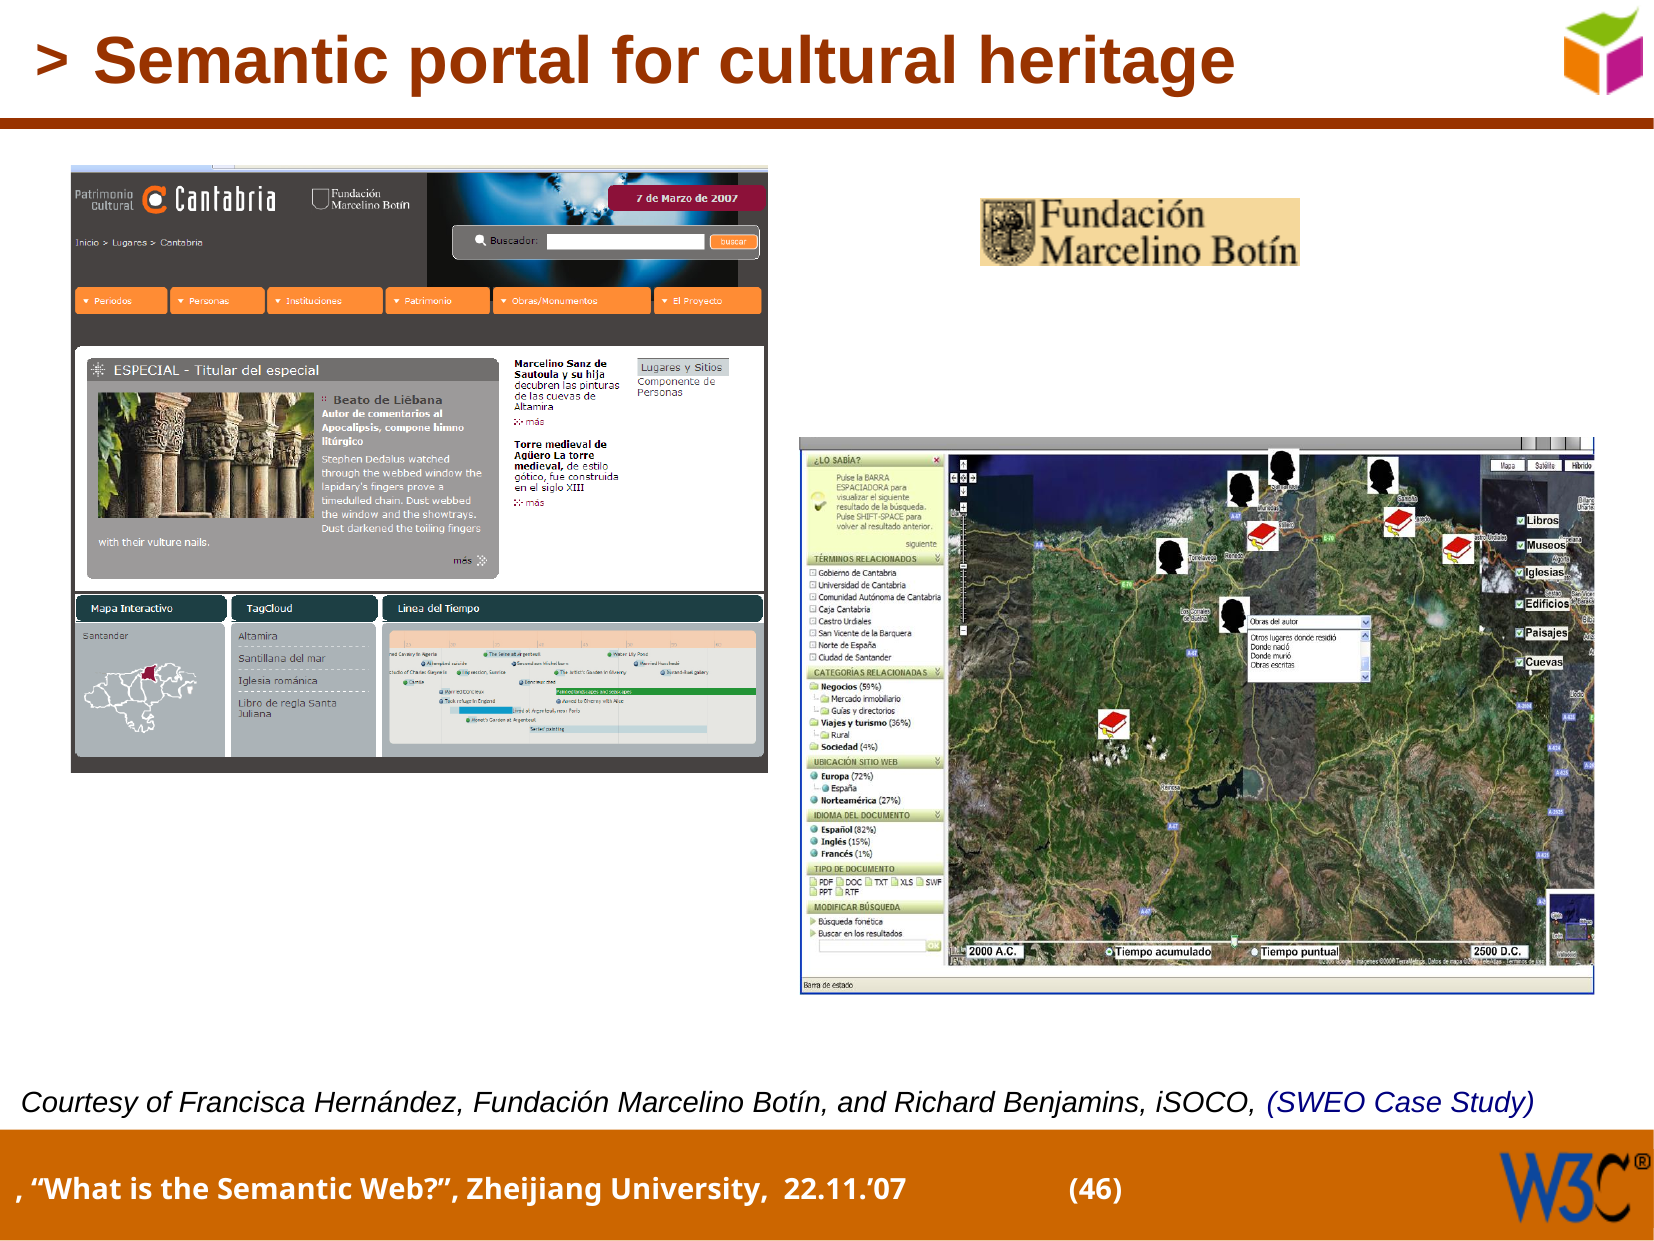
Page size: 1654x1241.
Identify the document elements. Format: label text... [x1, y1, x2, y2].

title Semantic portal for cultural heritage [93, 7, 1493, 111]
picture [980, 198, 1300, 266]
picture [799, 437, 1595, 995]
text_box Courtesy of Francisca Hernández, Fundación Marcelino Botín, and Richard Benjamins, iSOCO, (SWEO Case Study) [6, 1080, 1550, 1129]
picture [70, 165, 768, 773]
picture [1495, 1149, 1654, 1228]
picture [1564, 5, 1643, 95]
